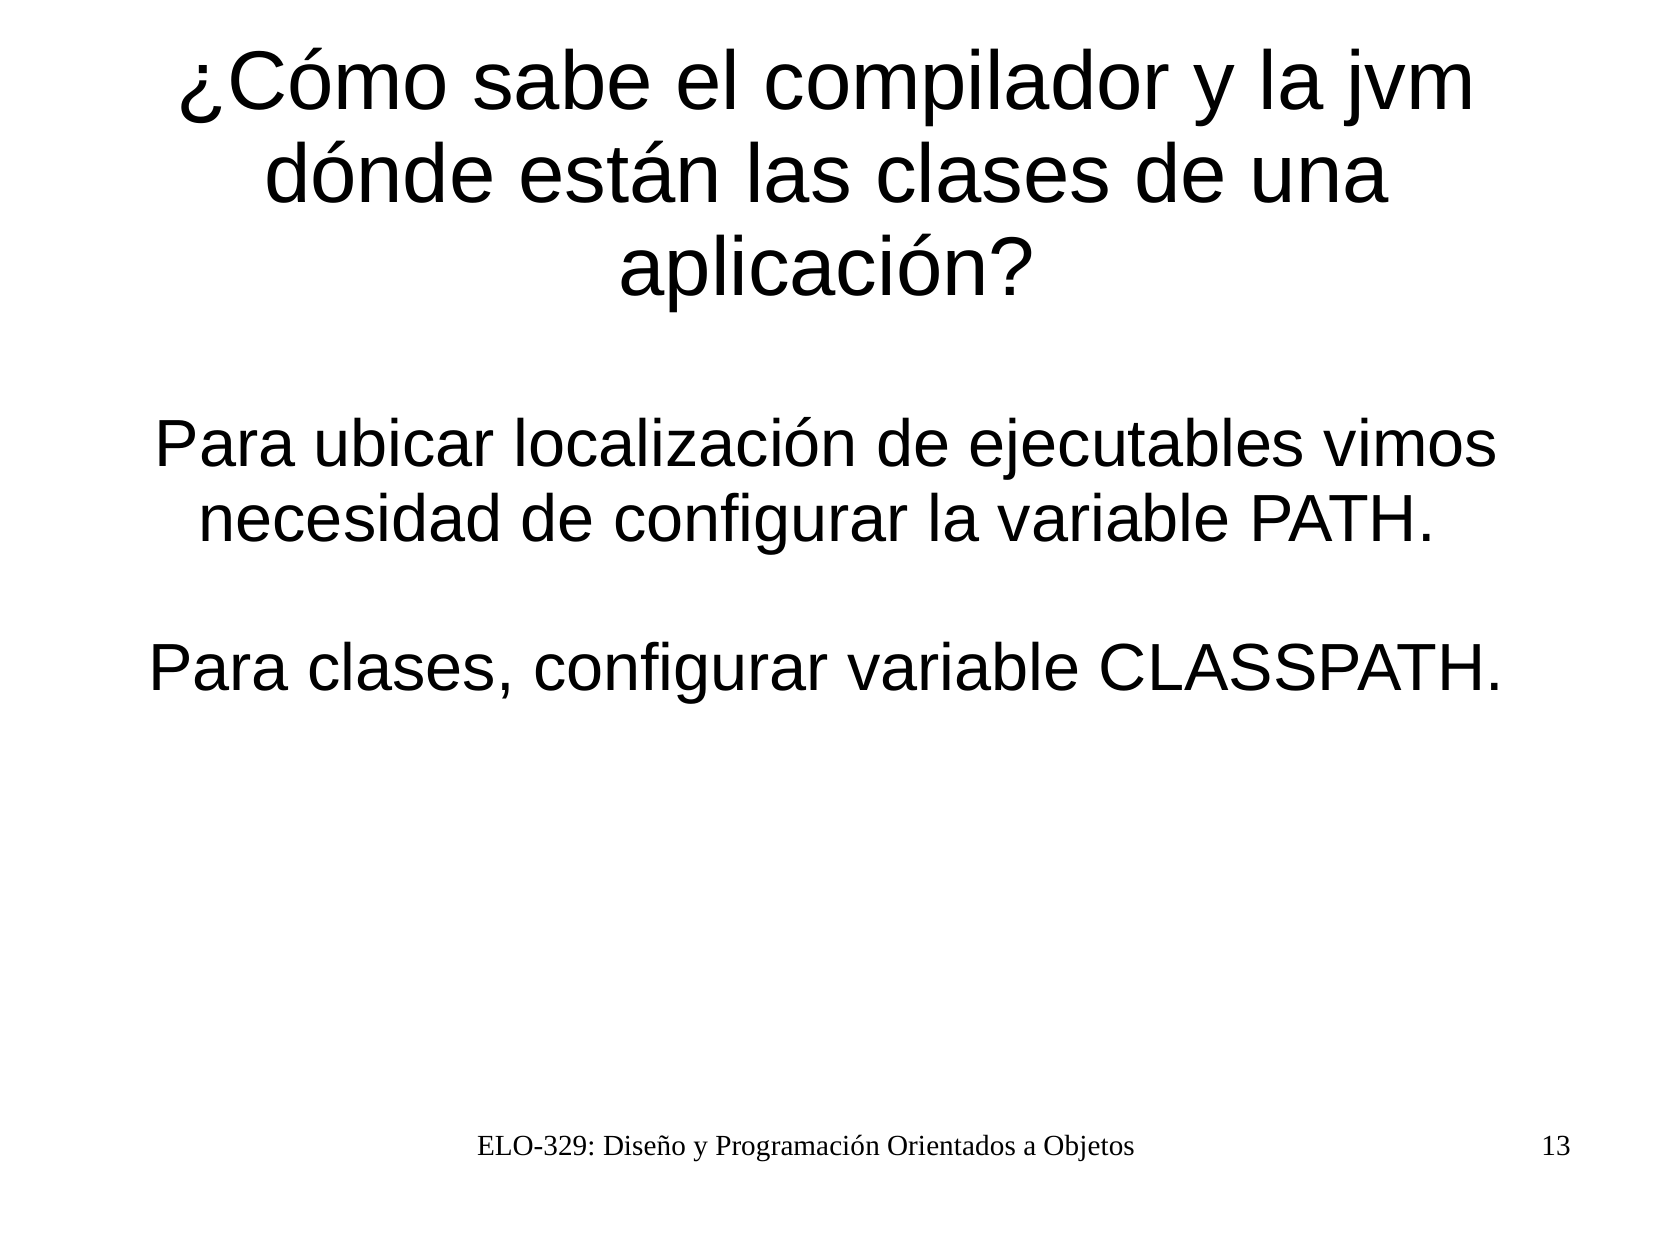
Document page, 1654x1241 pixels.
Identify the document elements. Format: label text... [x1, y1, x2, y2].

subtitle ¿Cómo sabe el compilador y la jvm dónde están las clases de una aplicación? Para ubicar localización de ejecutables vimos necesidad de configurar la variable PATH. Para clases, configurar variable CLASSPATH. [82, 33, 1571, 706]
